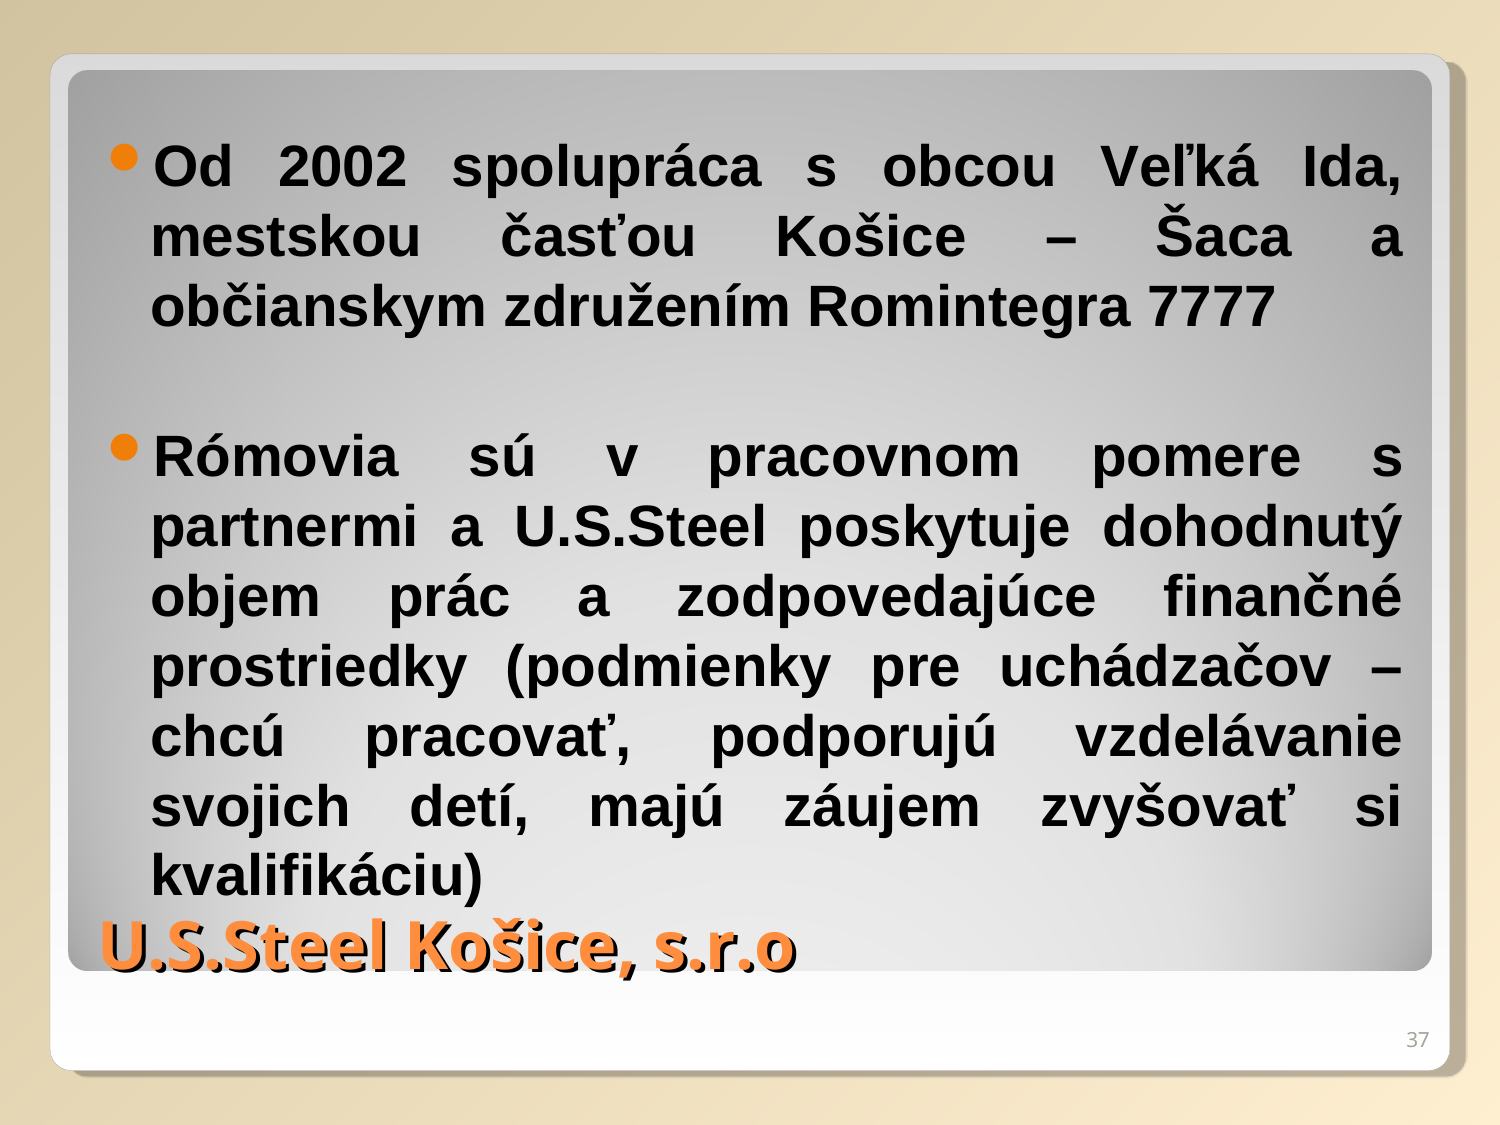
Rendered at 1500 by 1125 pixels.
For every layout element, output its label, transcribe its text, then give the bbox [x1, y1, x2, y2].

title U.S.Steel Košice, s.r.o [82, 894, 1426, 991]
text_box <number> [1369, 1002, 1445, 1063]
list Od 2002 spolupráca s obcou Veľká Ida, mestskou časťou Košice – Šaca a občianskym združením Romintegra 7777 Rómovia sú v pracovnom pomere s partnermi a U.S.Steel poskytuje dohodnutý objem prác a zodpovedajúce finančné prostriedky (podmienky pre uchádzačov – chcú pracovať, podporujú vzdelávanie svojich detí, majú záujem zvyšovať si kvalifikáciu) [76, 113, 1420, 917]
picture [67, 69, 1433, 972]
